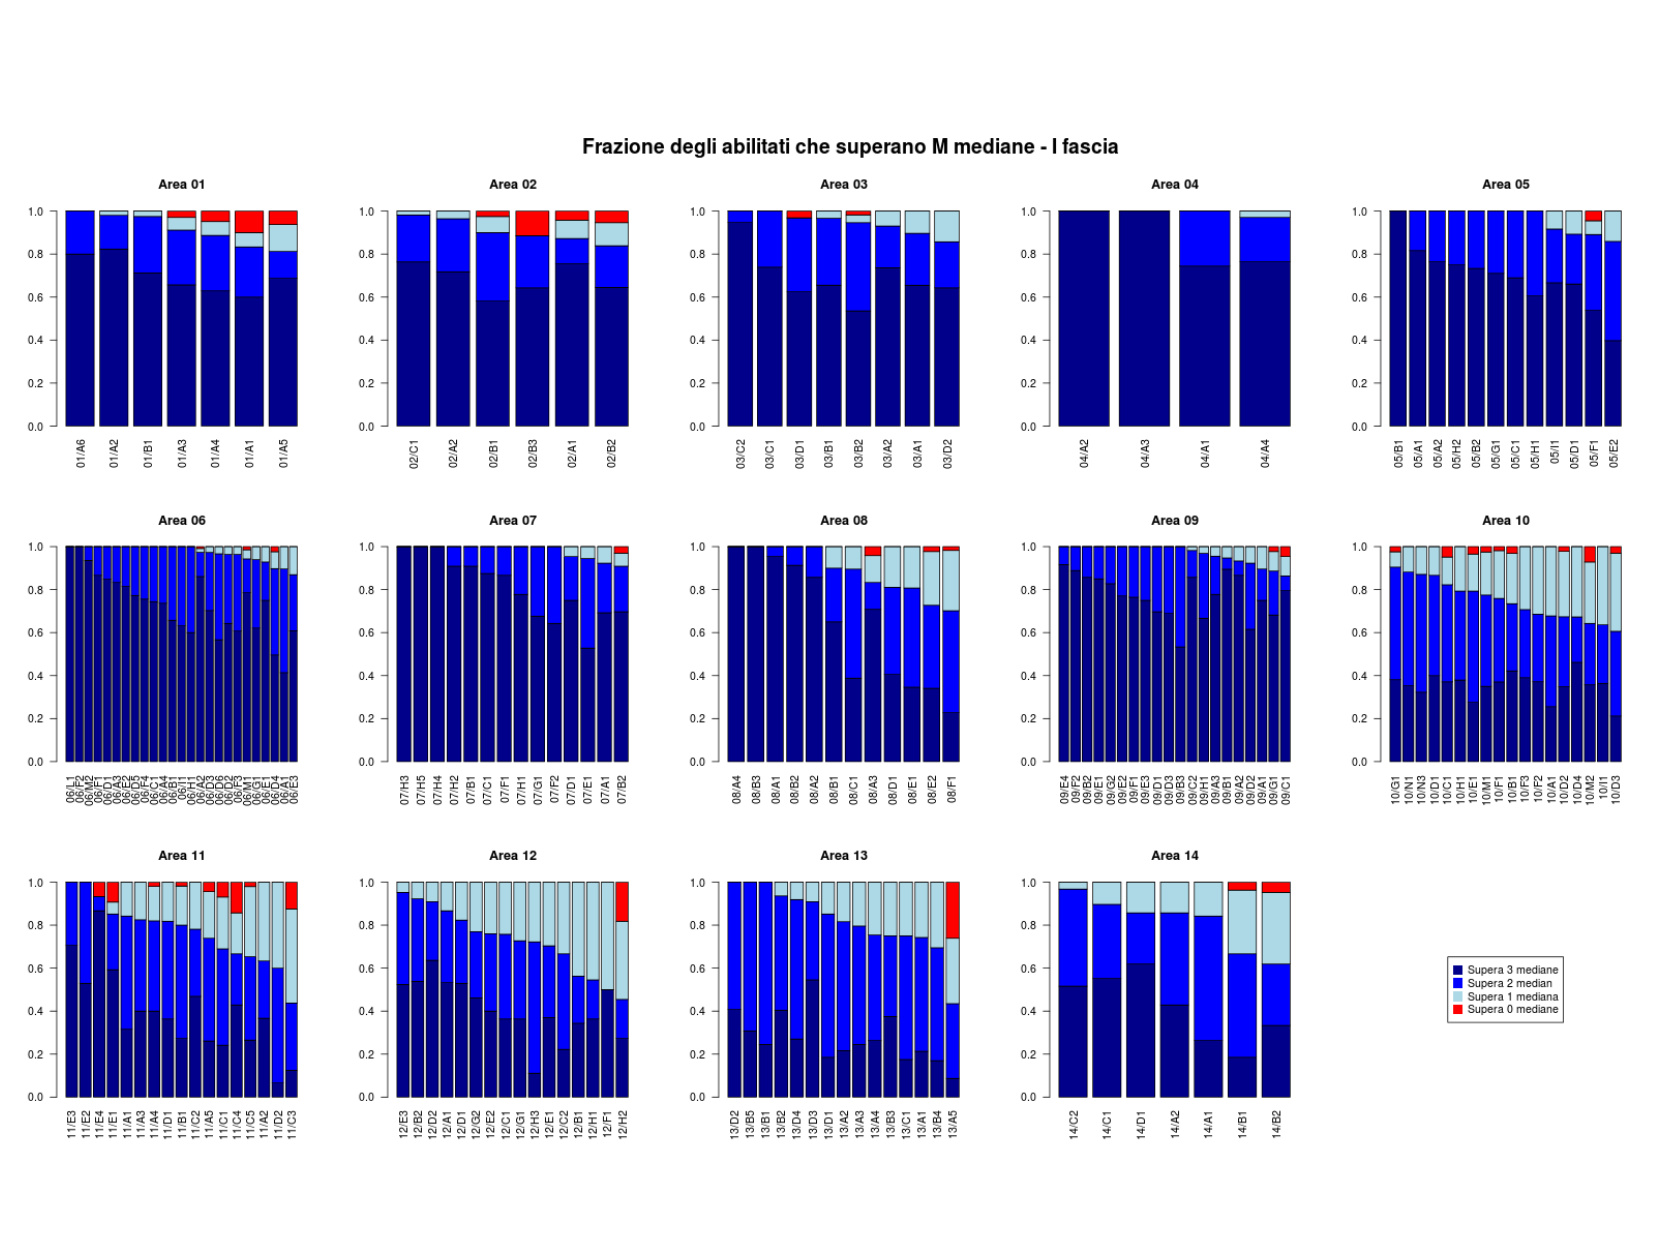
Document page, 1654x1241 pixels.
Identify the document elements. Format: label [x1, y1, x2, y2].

picture [3, 105, 1654, 1164]
